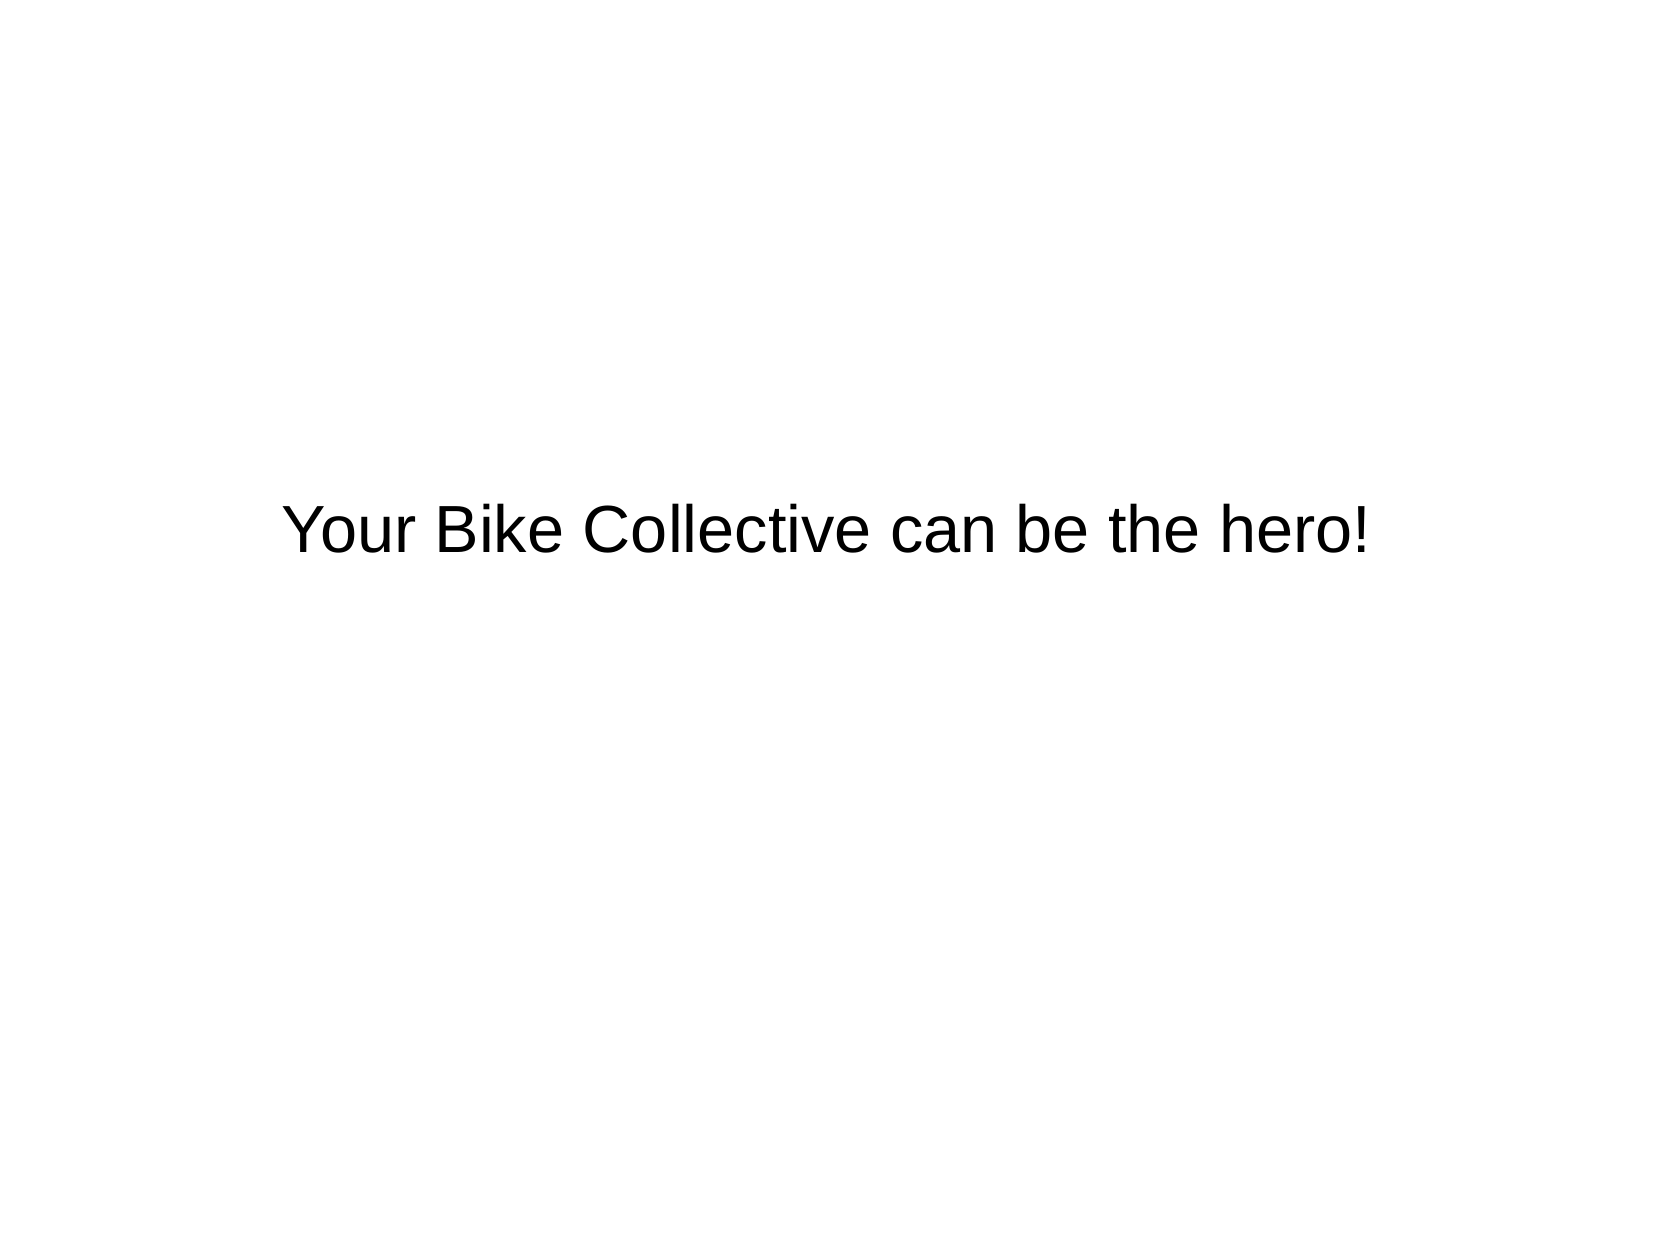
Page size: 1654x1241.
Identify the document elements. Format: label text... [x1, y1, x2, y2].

subtitle Your Bike Collective can be the hero! [82, 49, 1571, 1010]
